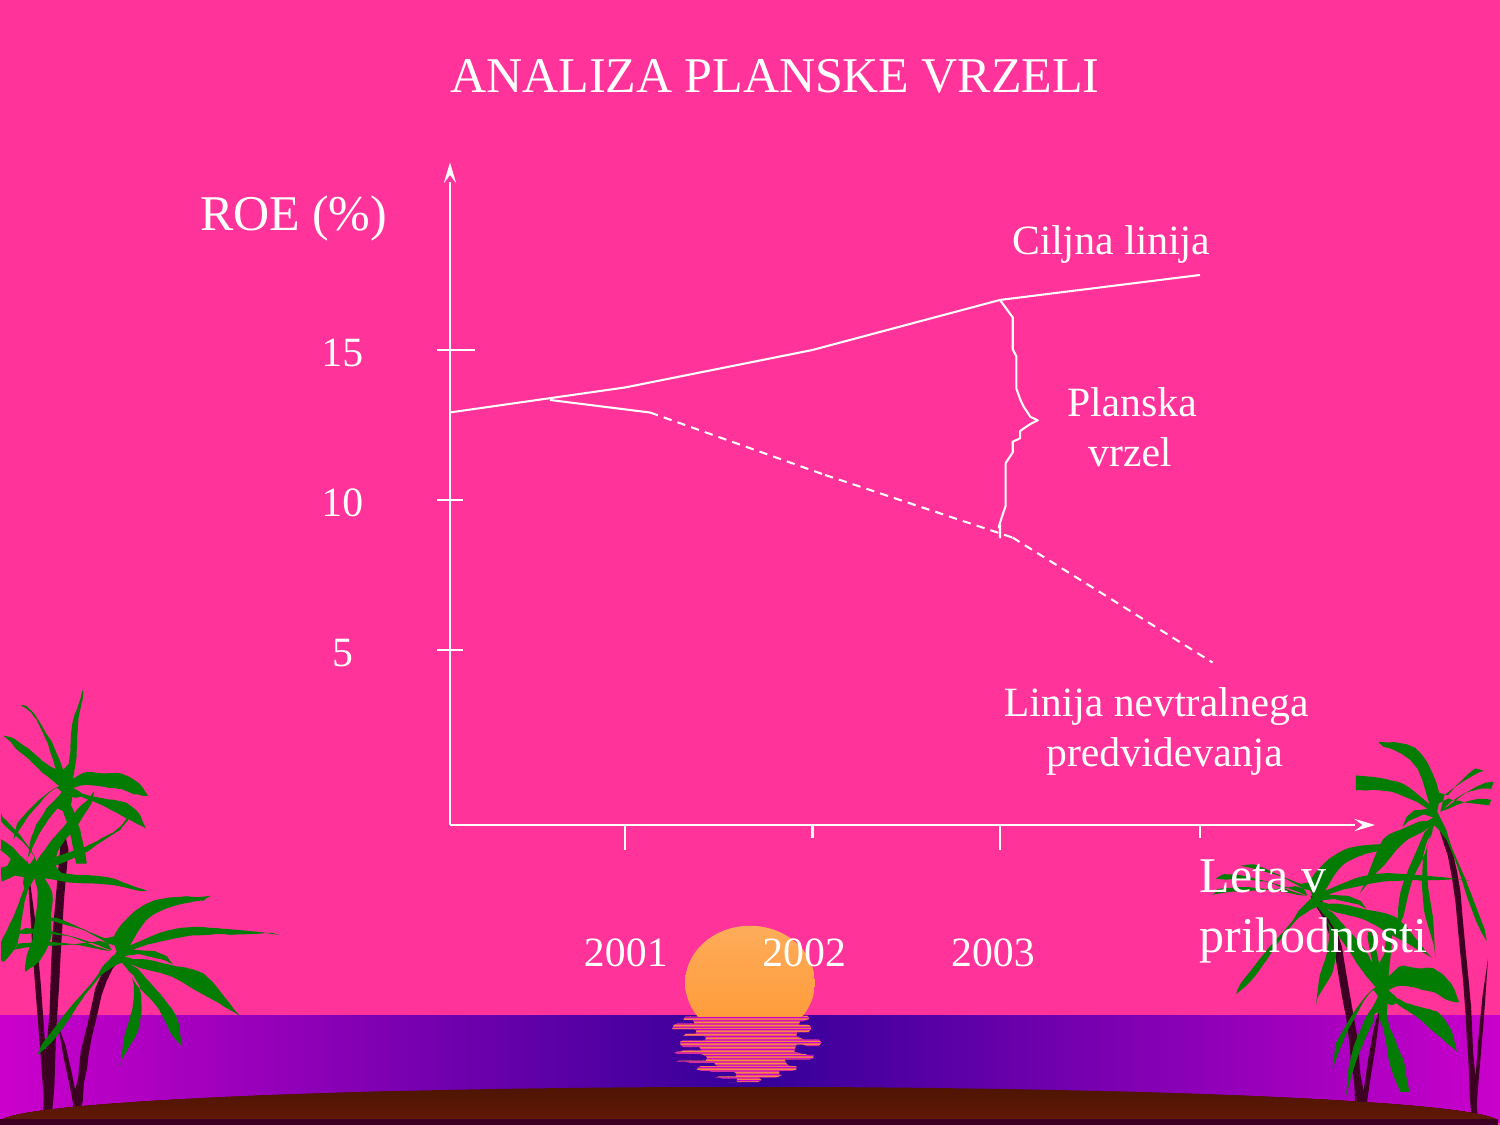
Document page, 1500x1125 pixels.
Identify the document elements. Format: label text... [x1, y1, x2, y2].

text_box ANALIZA PLANSKE VRZELI [435, 34, 1115, 111]
text_box Ciljna linija [996, 204, 1226, 271]
text_box 15 Planska vrzel 10 5 Linija nevtralnega predvidevanja 2001 2002 2003 [306, 317, 1325, 983]
text_box Leta v prihodnosti [1325, 834, 1444, 971]
picture [672, 1015, 822, 1083]
text_box ROE (%) [184, 172, 403, 248]
